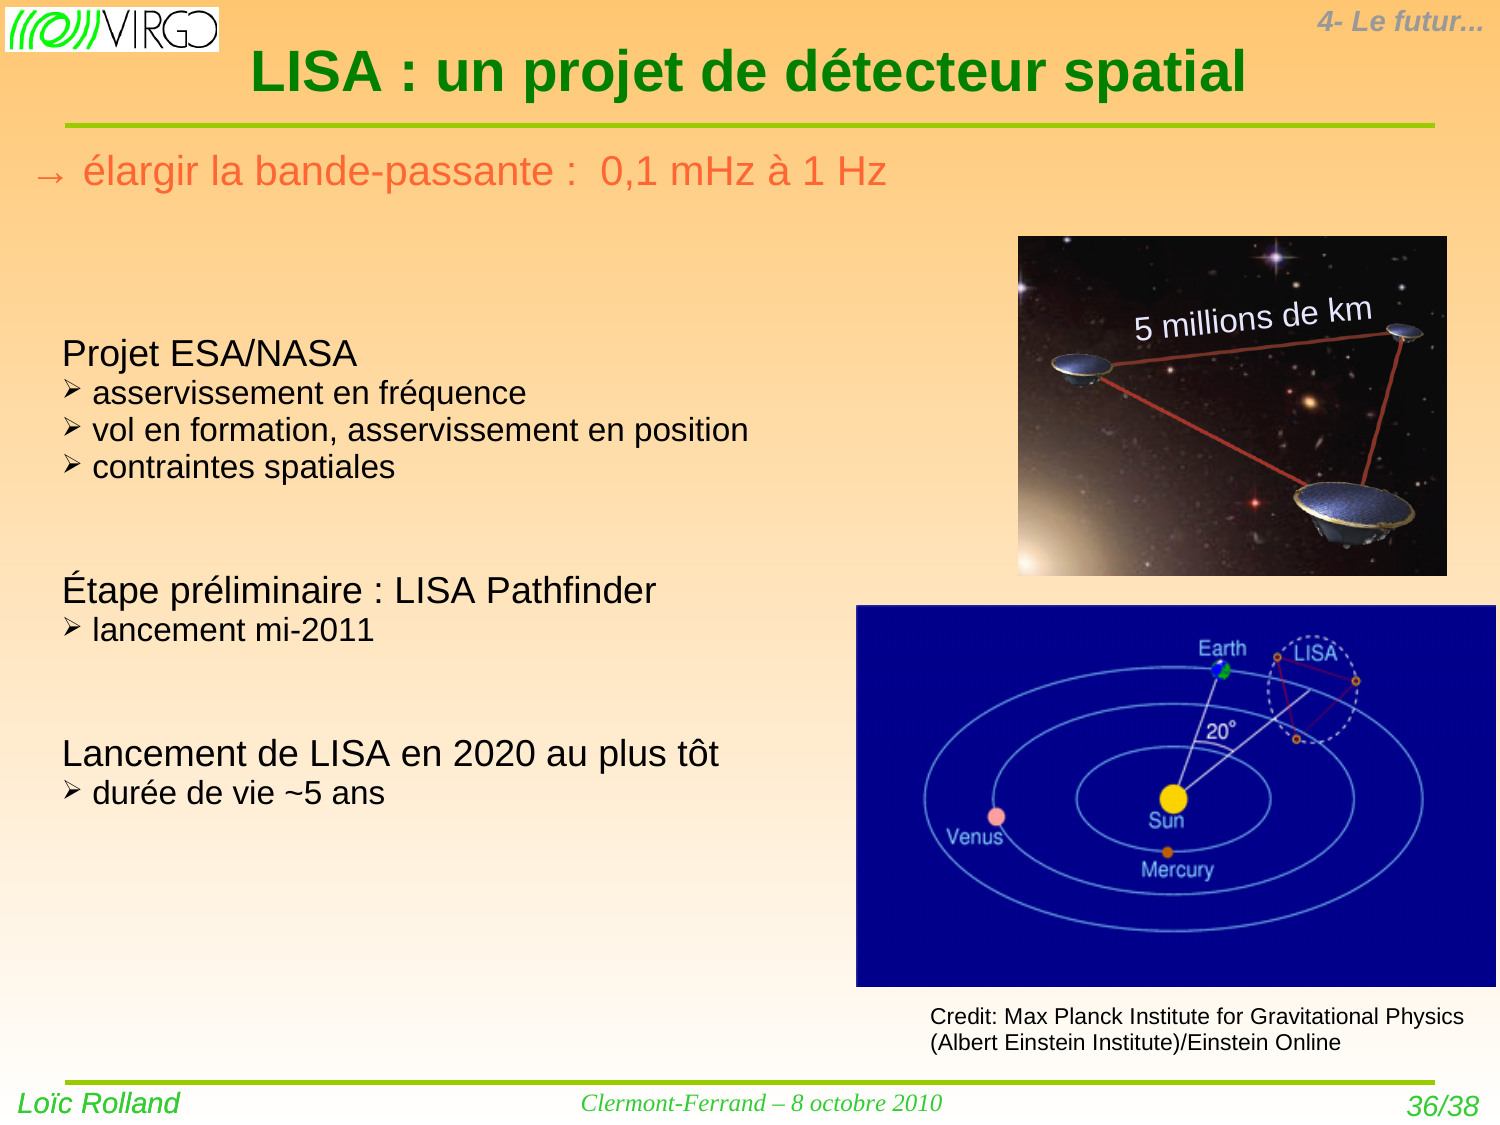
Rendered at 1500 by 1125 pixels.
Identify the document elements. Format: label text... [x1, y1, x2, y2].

text_box Credit: Max Planck Institute for Gravitational Physics (Albert Einstein Institute)/Einstein Online [915, 996, 1492, 1063]
text_box 5 millions de km [1117, 279, 1390, 358]
picture [856, 605, 1496, 987]
text_box Projet ESA/NASA asservissement en fréquence vol en formation, asservissement en position contraintes spatiales Étape préliminaire : LISA Pathfinder lancement mi-2011 Lancement de LISA en 2020 au plus tôt durée de vie ~5 ans [47, 324, 766, 821]
text_box 4- Le futur... [1048, 0, 1500, 46]
picture [5, 7, 75, 52]
text_box → élargir la bande-passante : 0,1 mHz à 1 Hz [14, 140, 904, 202]
title LISA : un projet de détecteur spatial [75, 7, 1426, 135]
picture [1018, 236, 1447, 576]
